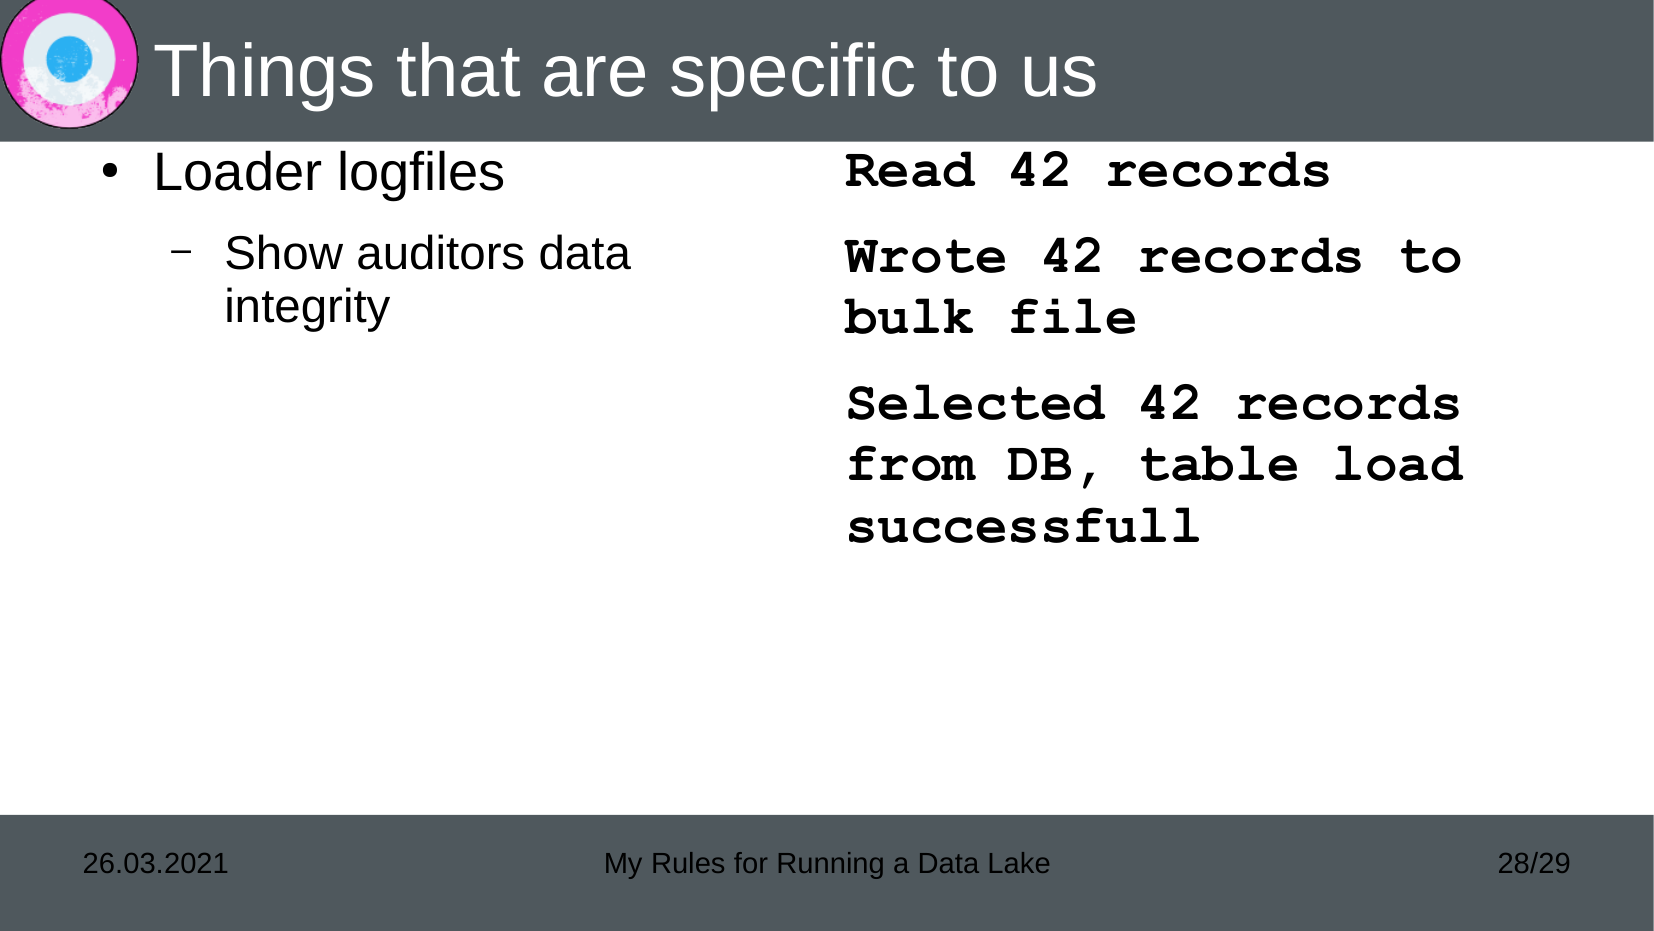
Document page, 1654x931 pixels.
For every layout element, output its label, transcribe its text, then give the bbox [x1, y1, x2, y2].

title Things that are specific to us [153, 5, 1654, 136]
list Loader logfiles Show auditors data integrity [82, 141, 809, 815]
picture [0, 0, 228, 148]
list Read 42 records Wrote 42 records to bulk file Selected 42 records from DB, table load successfull [845, 141, 1572, 815]
